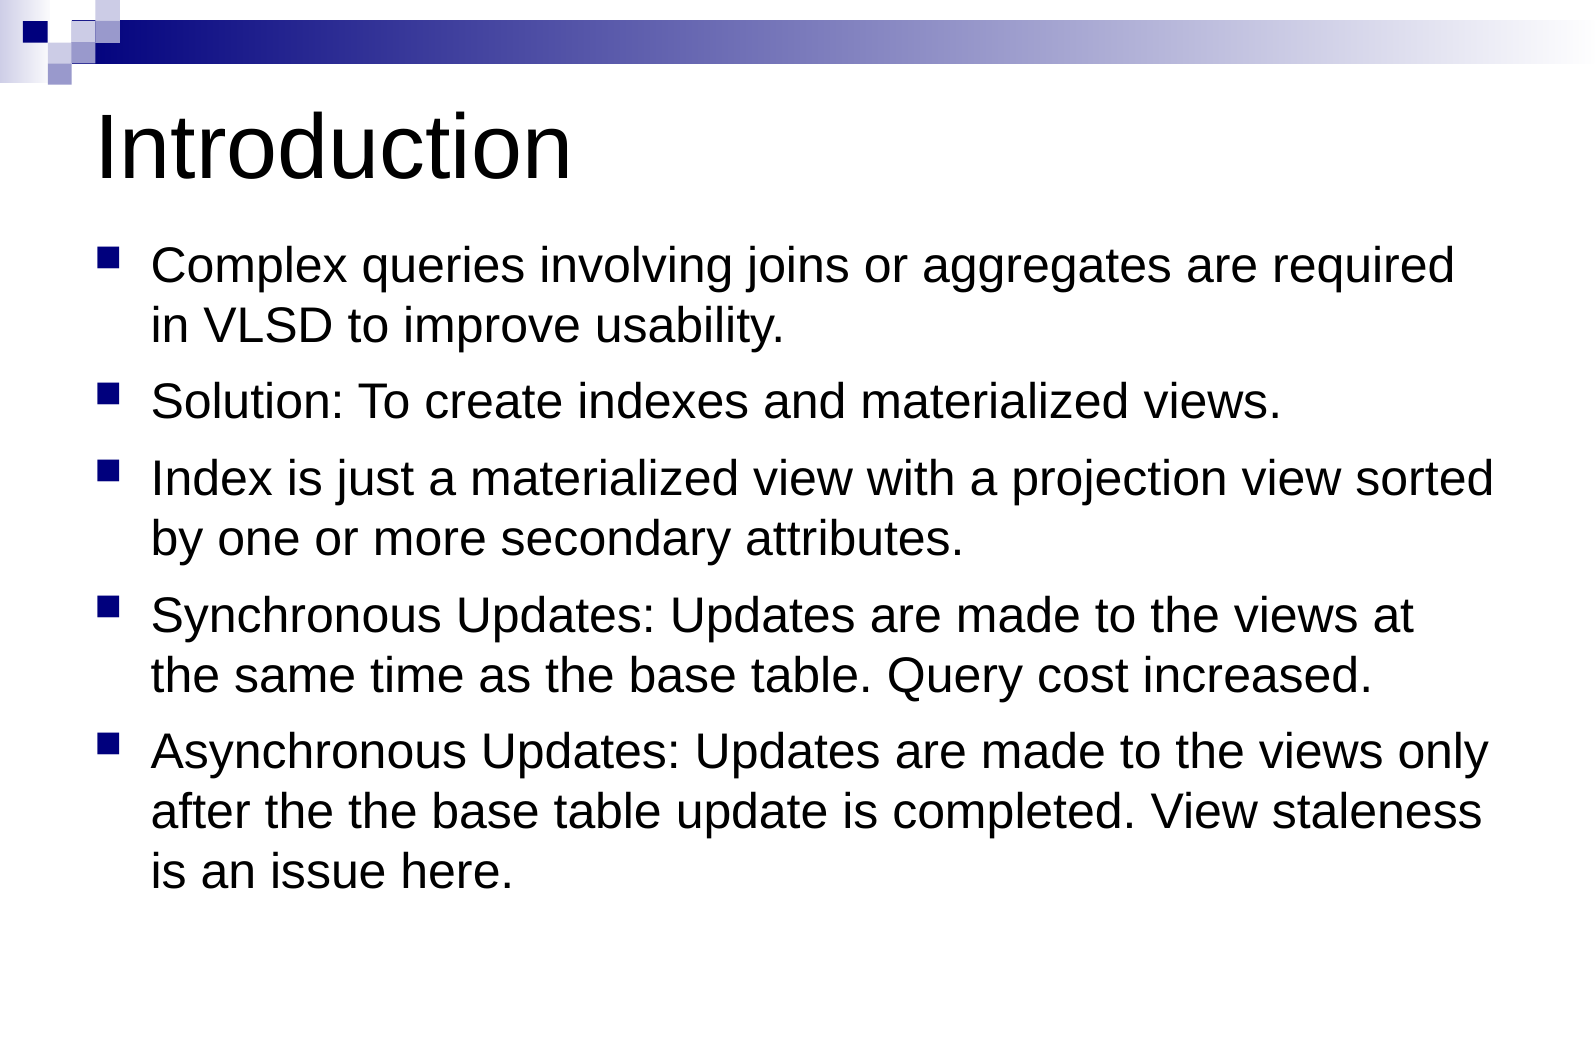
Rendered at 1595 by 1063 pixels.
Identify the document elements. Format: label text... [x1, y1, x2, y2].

list Complex queries involving joins or aggregates are required in VLSD to improve usability. Solution: To create indexes and materialized views. Index is just a materialized view with a projection view sorted by one or more secondary attributes. Synchronous Updates: Updates are made to the views at the same time as the base table. Query cost increased. Asynchronous Updates: Updates are made to the views only after the the base table update is completed. View staleness is an issue here. [79, 224, 1515, 1020]
title Introduction [79, 63, 1515, 221]
